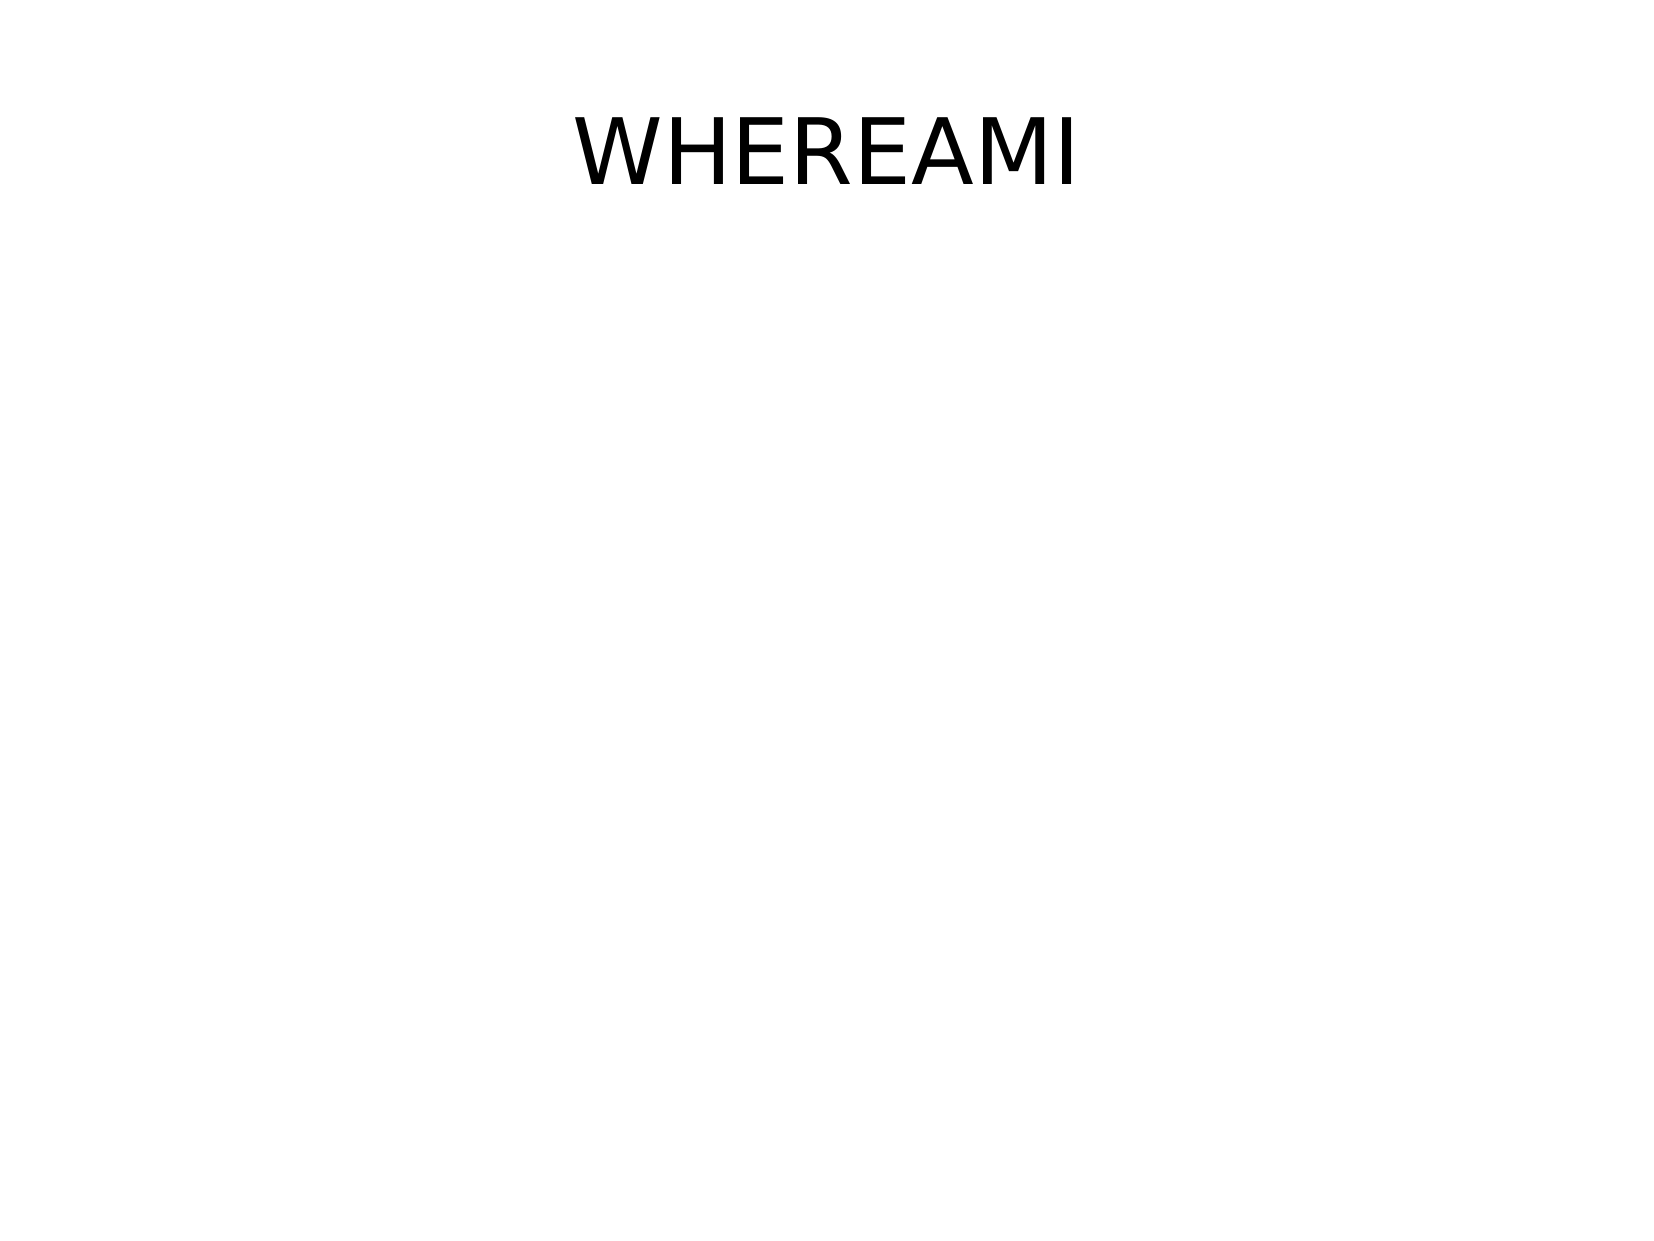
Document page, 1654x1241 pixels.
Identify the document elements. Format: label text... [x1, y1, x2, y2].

title WHEREAMI [82, 56, 1571, 250]
